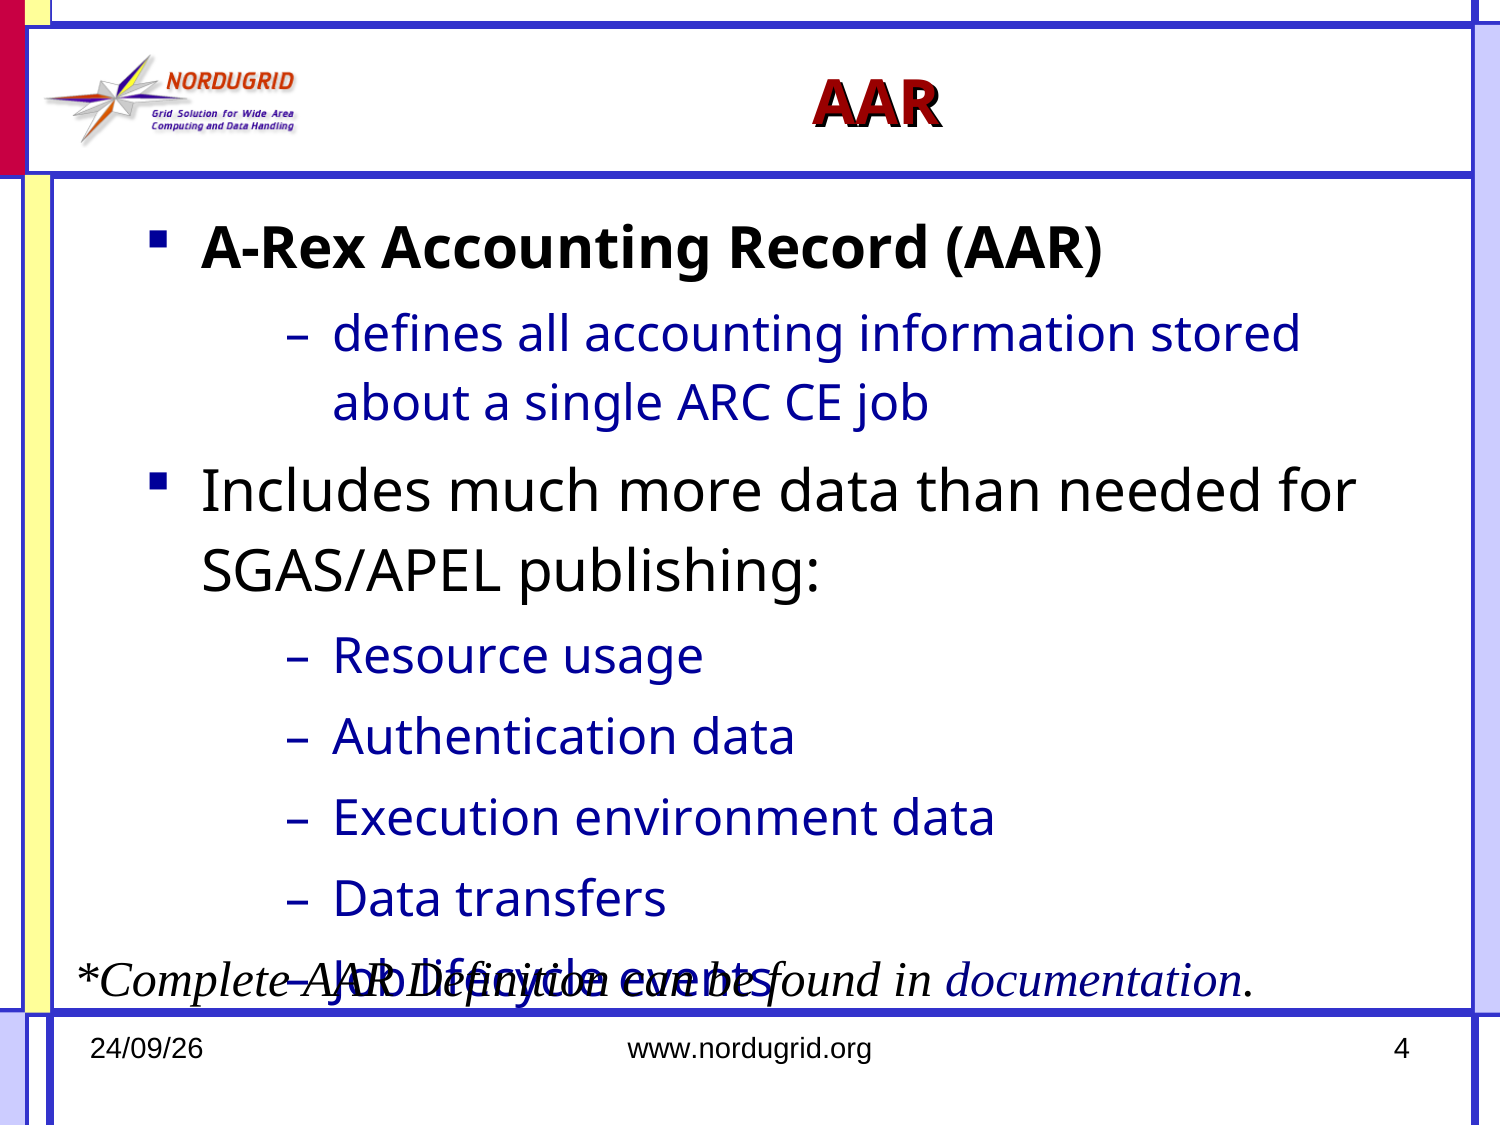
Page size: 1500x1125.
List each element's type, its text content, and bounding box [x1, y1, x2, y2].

picture [40, 49, 301, 148]
title AAR [324, 17, 1428, 183]
list A-Rex Accounting Record (AAR) defines all accounting information stored about a single ARC CE job Includes much more data than needed for SGAS/APEL publishing: Resource usage Authentication data Execution environment data Data transfers Job lifecycle events [88, 206, 1427, 907]
text_box *Complete AAR Definition can be found in documentation. [59, 944, 1500, 1071]
